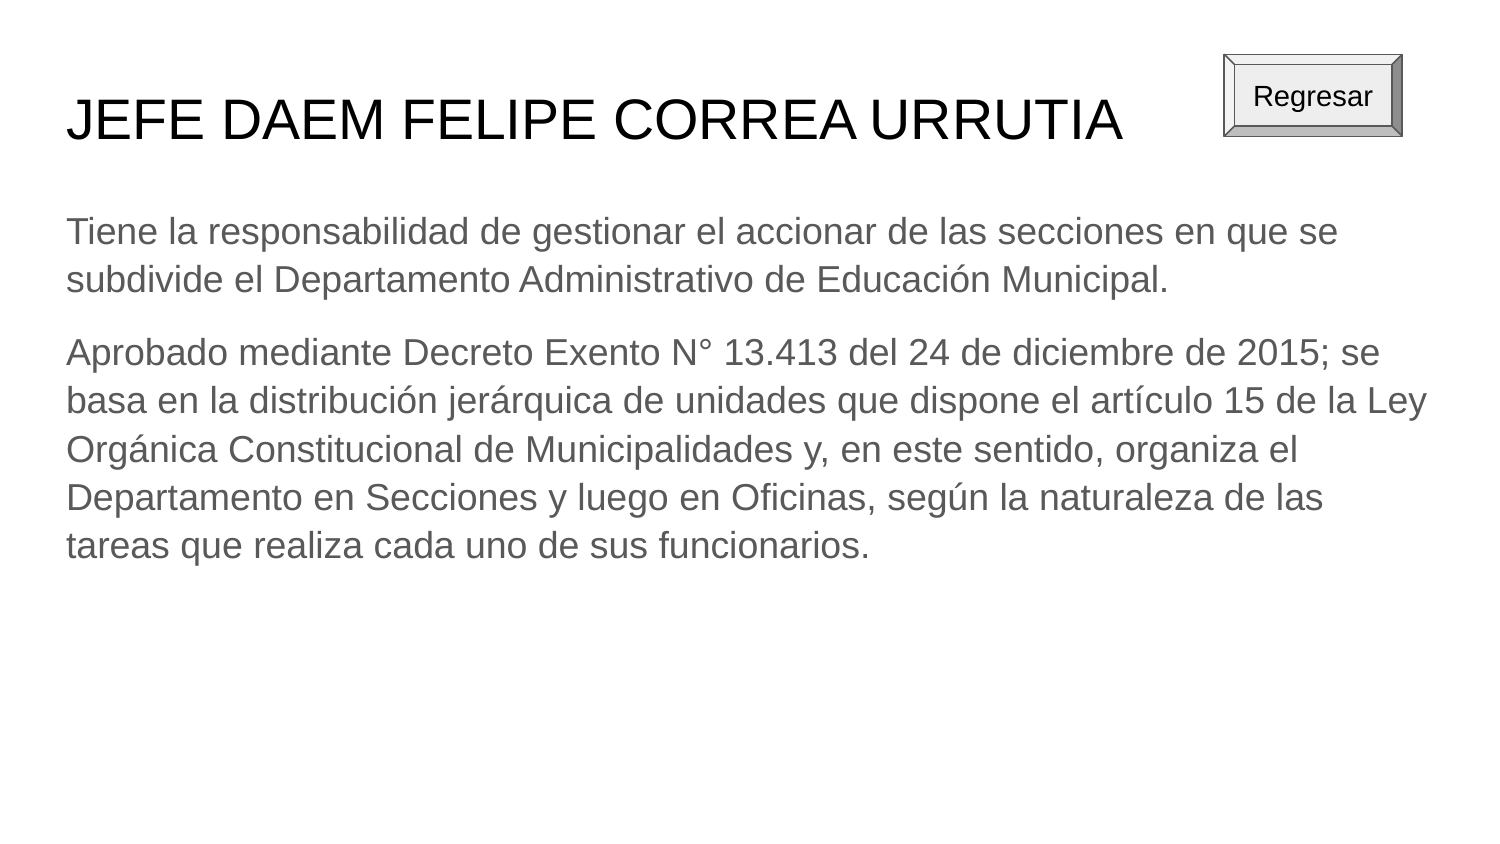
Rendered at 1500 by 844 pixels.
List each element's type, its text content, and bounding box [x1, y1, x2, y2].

text_box Regresar [1235, 65, 1391, 126]
title JEFE DAEM FELIPE CORREA URRUTIA [51, 72, 1449, 167]
list Tiene la responsabilidad de gestionar el accionar de las secciones en que se subdivide el Departamento Administrativo de Educación Municipal. Aprobado mediante Decreto Exento N° 13.413 del 24 de diciembre de 2015; se basa en la distribución jerárquica de unidades que dispone el artículo 15 de la Ley Orgánica Constitucional de Municipalidades y, en este sentido, organiza el Departamento en Secciones y luego en Oficinas, según la naturaleza de las tareas que realiza cada uno de sus funcionarios. [51, 189, 1449, 750]
